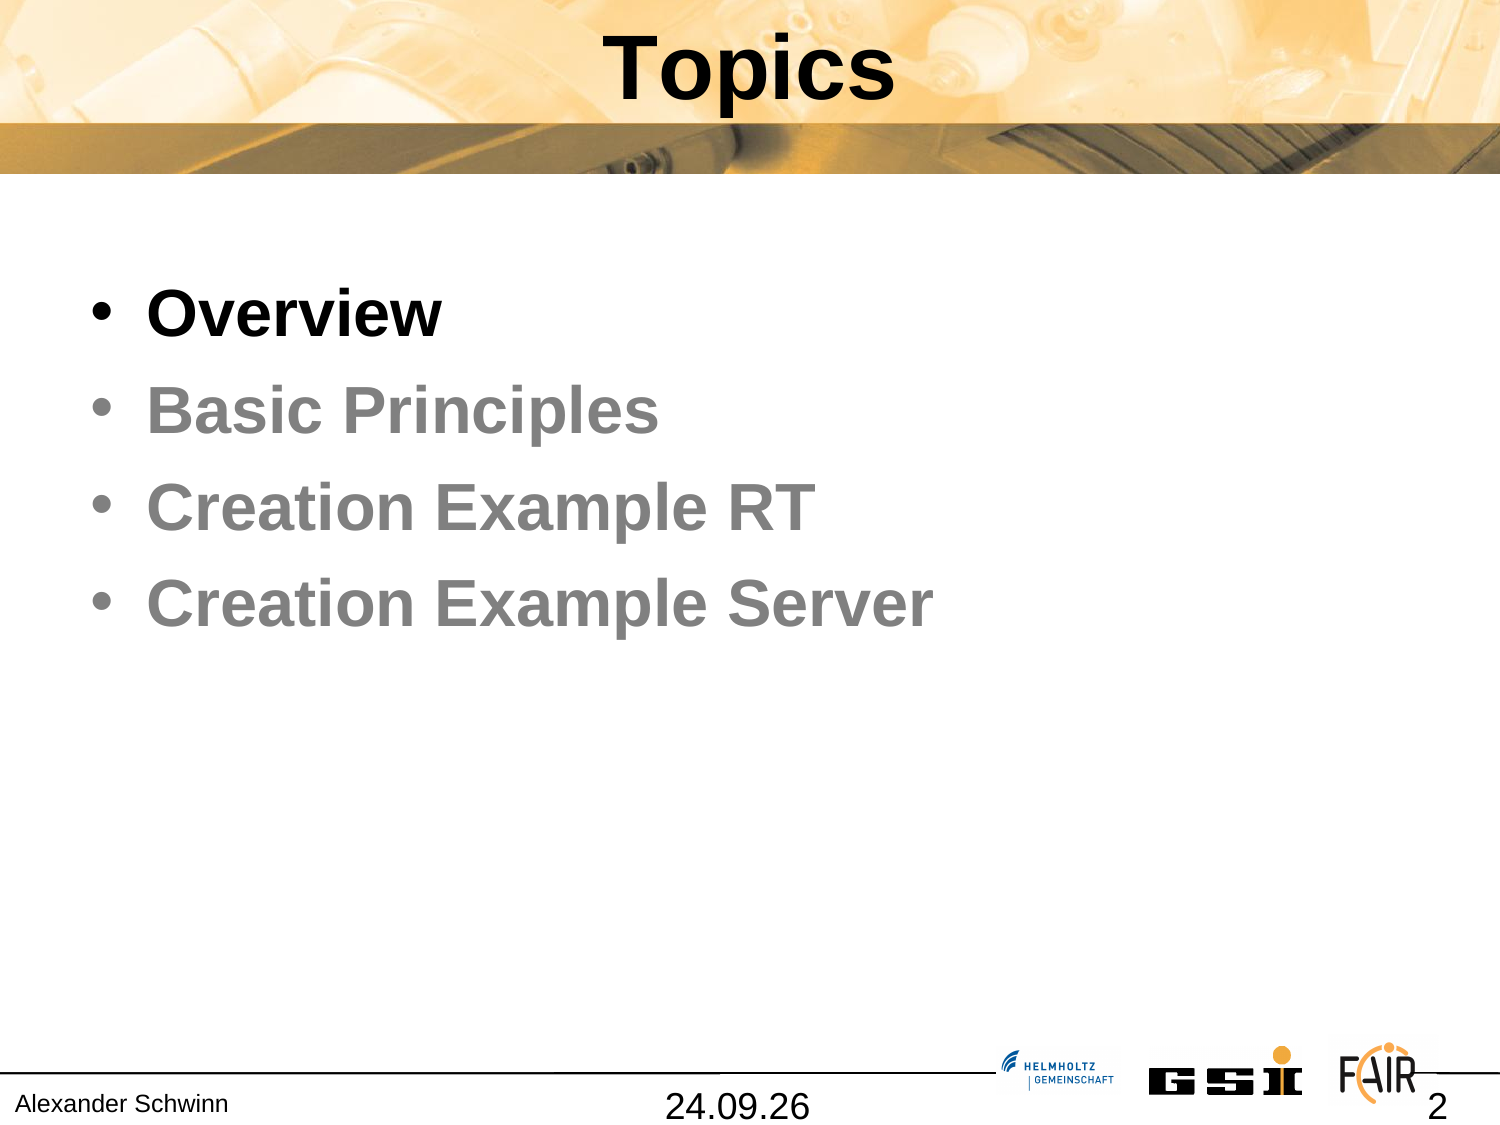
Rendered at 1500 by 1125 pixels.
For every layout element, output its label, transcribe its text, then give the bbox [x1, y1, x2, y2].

picture [1328, 1034, 1439, 1106]
list Overview Basic Principles Creation Example RT Creation Example Server [75, 262, 1426, 1006]
title Topics [0, 0, 1500, 126]
picture [1149, 1046, 1302, 1095]
picture [0, 126, 1500, 175]
picture [996, 1046, 1121, 1095]
